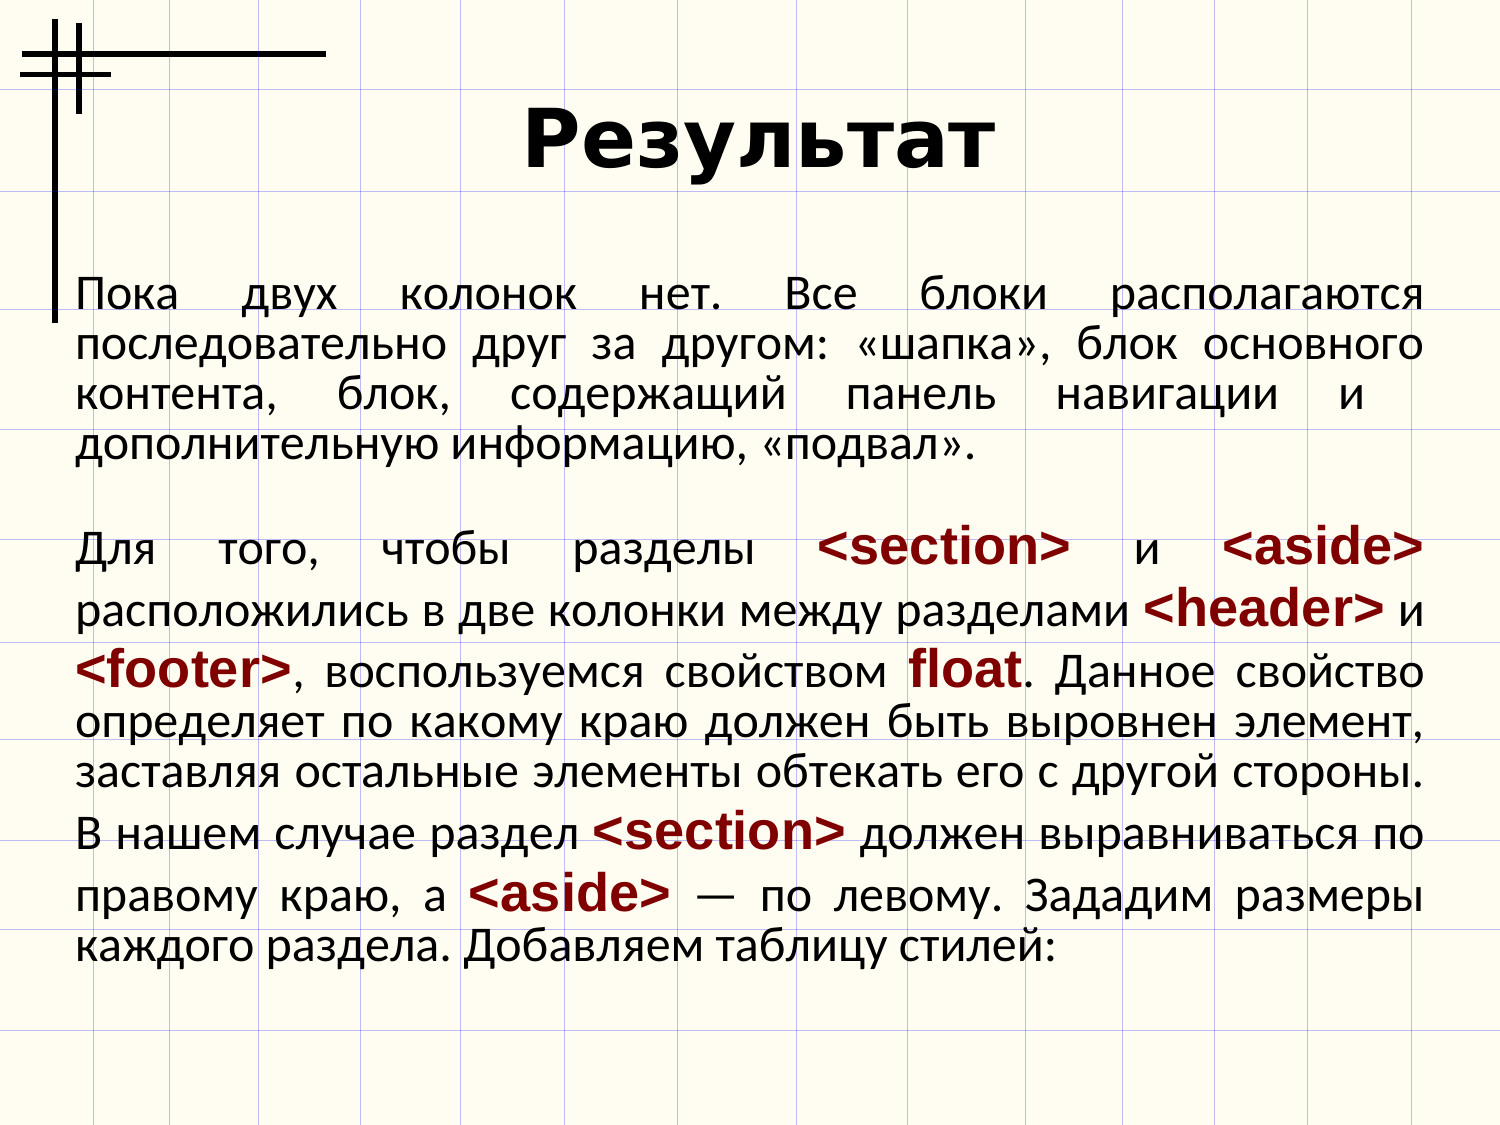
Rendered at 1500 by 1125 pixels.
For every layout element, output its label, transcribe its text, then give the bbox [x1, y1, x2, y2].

title Результат [75, 16, 1426, 253]
list Пока двух колонок нет. Все блоки располагаются последовательно друг за другом: «шапка», блок основного контента, блок, содержащий панель навигации и дополнительную информацию, «подвал». Для того, чтобы разделы <section> и <aside> расположились в две колонки между разделами <header> и <footer>, воспользуемся свойством float. Данное свойство определяет по какому краю должен быть выровнен элемент, заставляя остальные элементы обтекать его с другой стороны. В нашем случае раздел <section> должен выравниваться по правому краю, а <aside> — по левому. Зададим размеры каждого раздела. Добавляем таблицу стилей: [75, 271, 1426, 1013]
